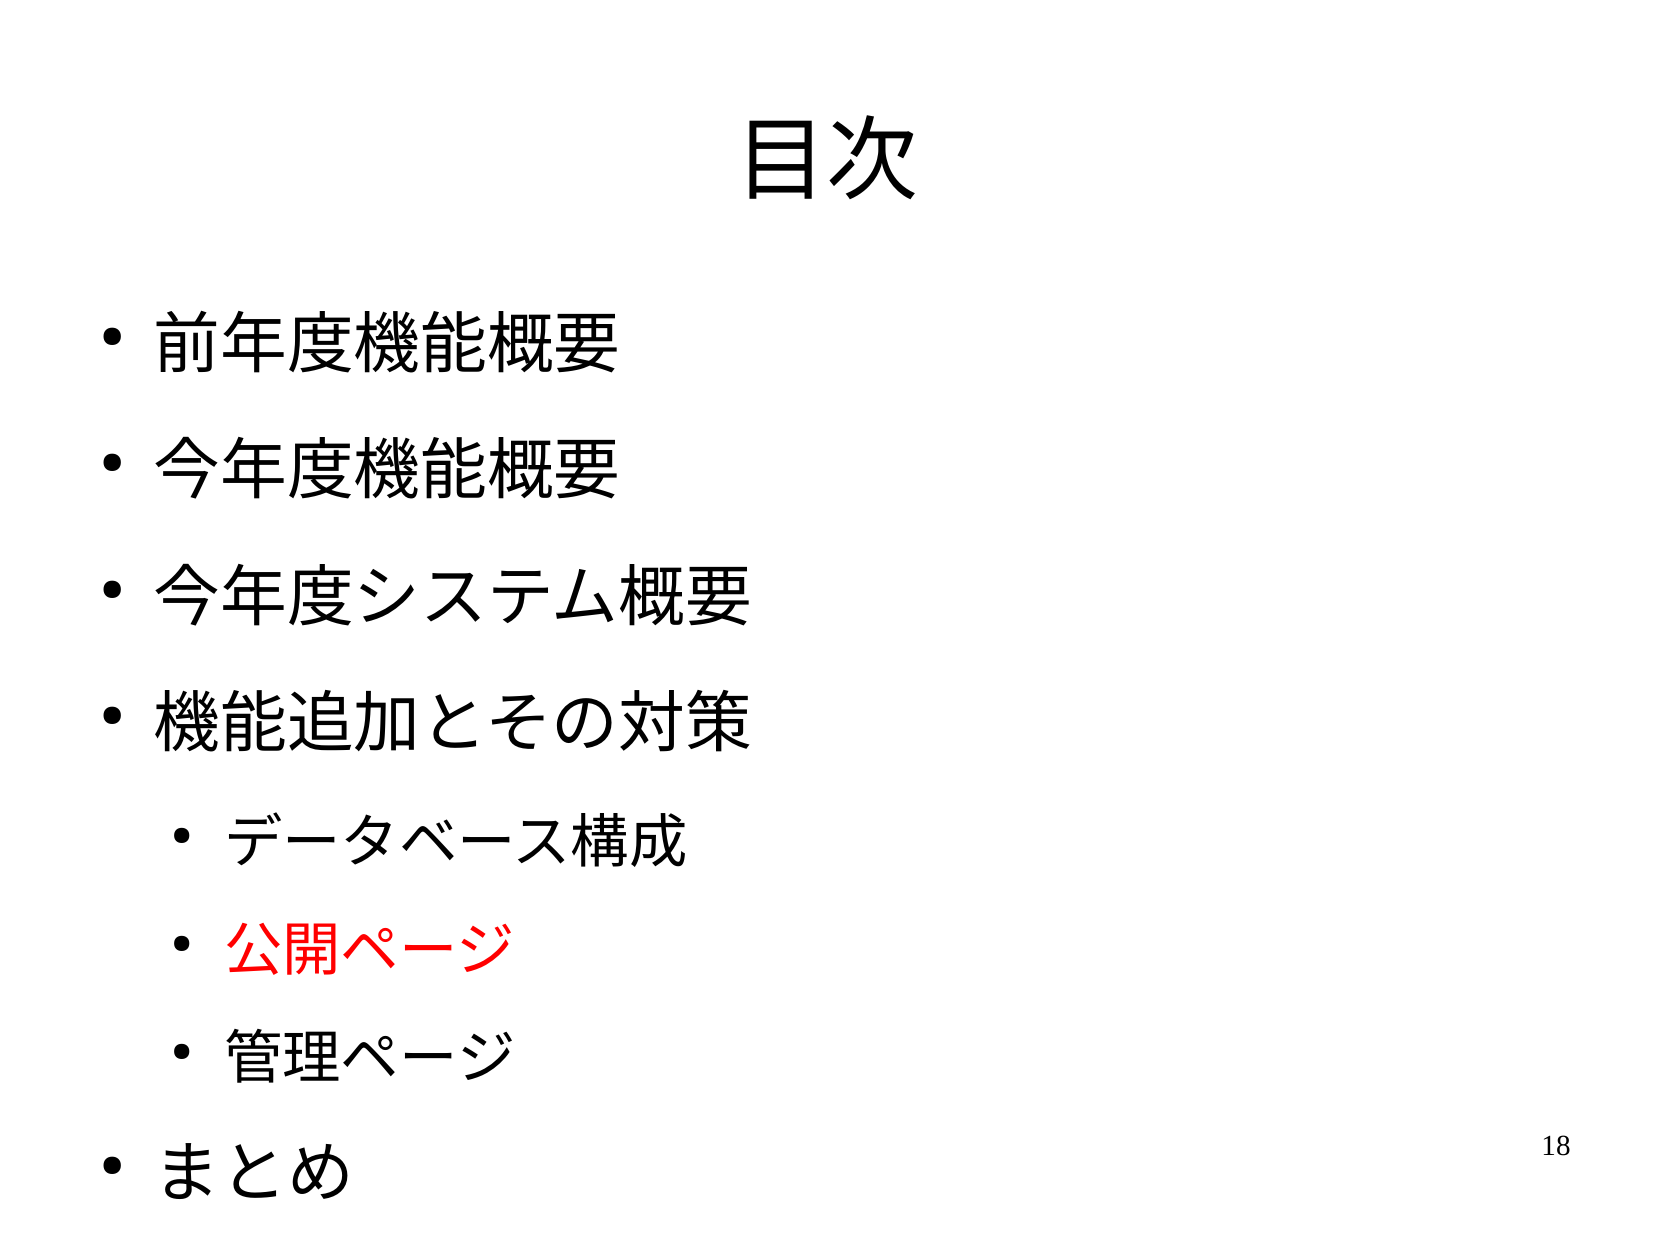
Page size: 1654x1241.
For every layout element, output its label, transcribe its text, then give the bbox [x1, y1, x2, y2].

list 前年度機能概要 今年度機能概要 今年度システム概要 機能追加とその対策 データベース構成 公開ページ 管理ページ まとめ デモ 今後の課題 [82, 290, 1571, 1181]
title 目次 [82, 49, 1571, 257]
